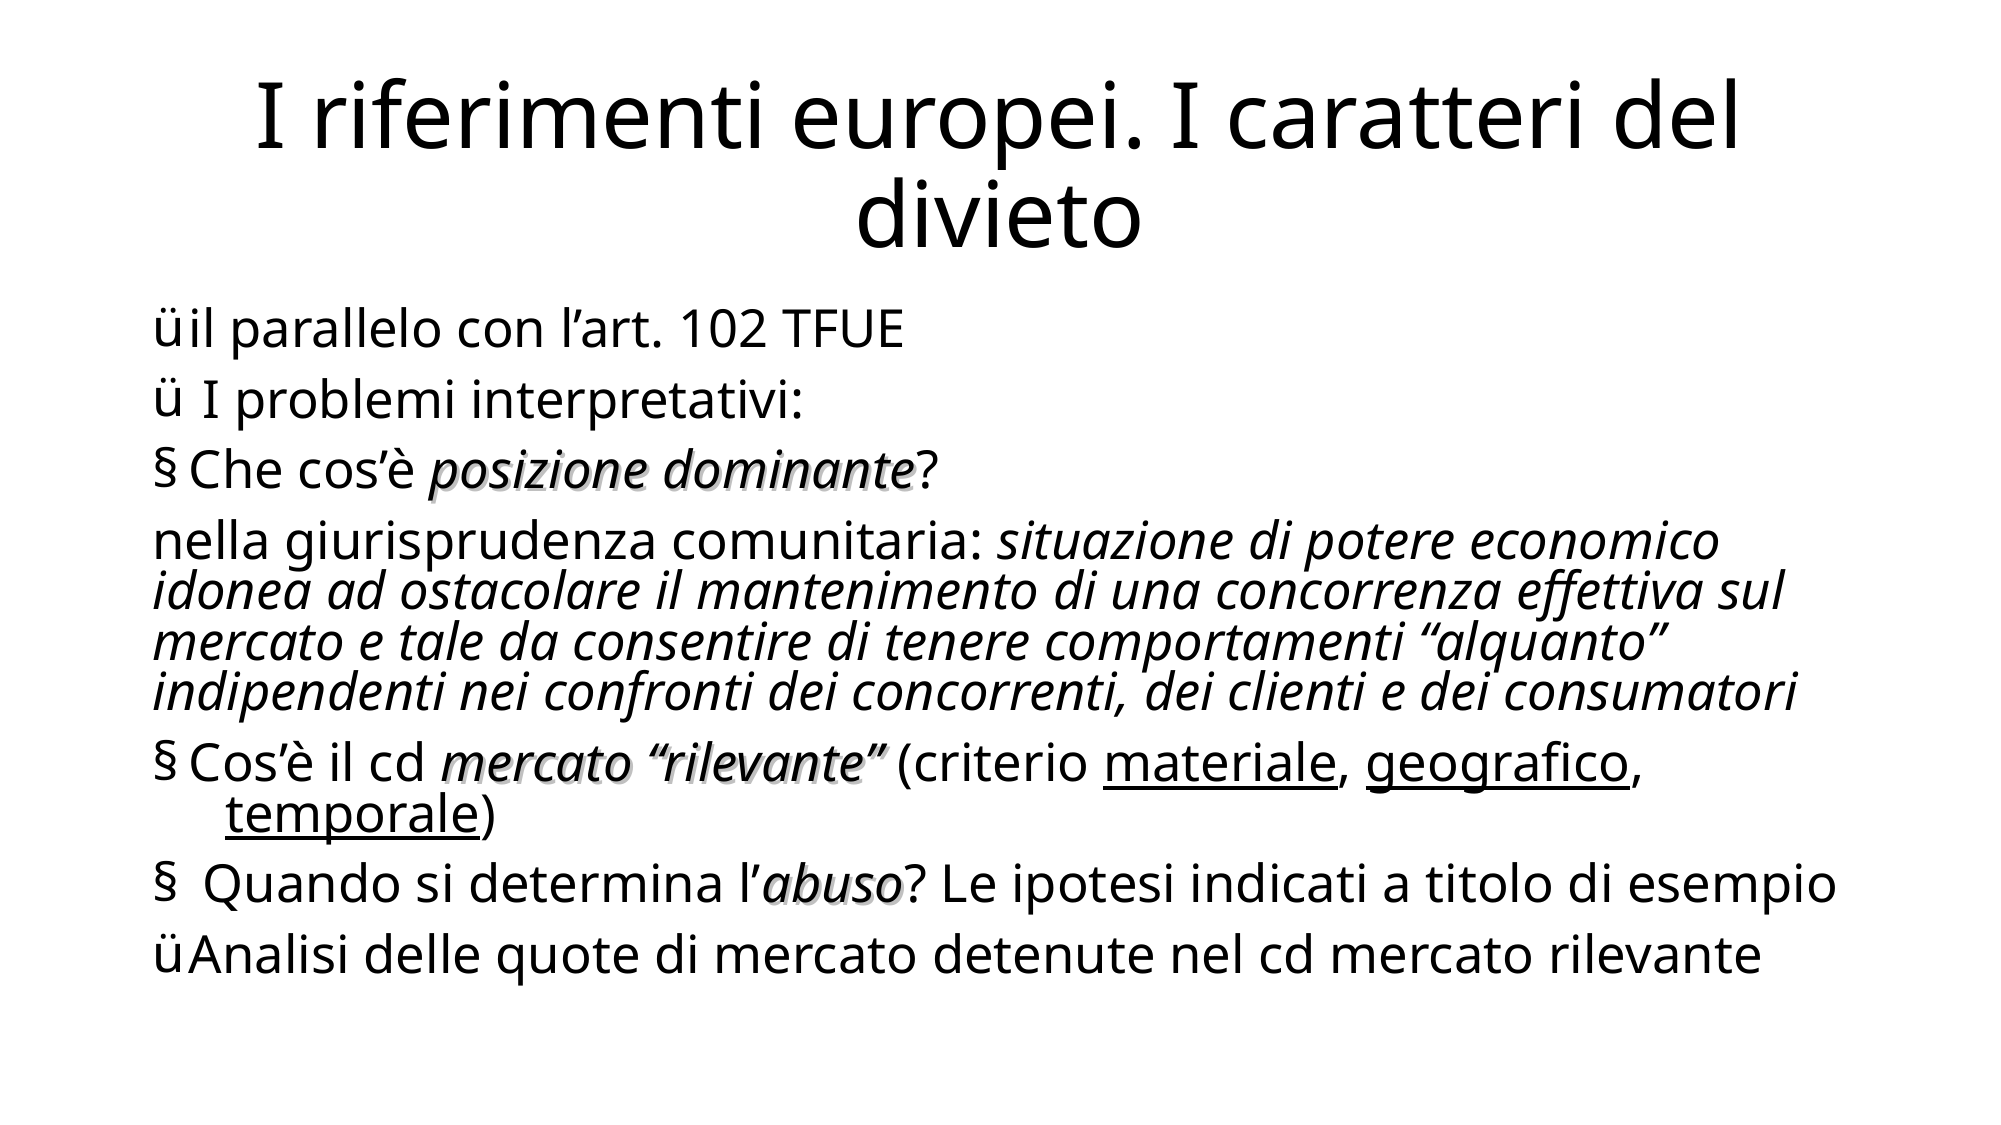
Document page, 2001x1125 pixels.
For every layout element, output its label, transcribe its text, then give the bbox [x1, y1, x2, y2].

list il parallelo con l’art. 102 TFUE I problemi interpretativi: Che cos’è posizione dominante? nella giurisprudenza comunitaria: situazione di potere economico idonea ad ostacolare il mantenimento di una concorrenza effettiva sul mercato e tale da consentire di tenere comportamenti “alquanto” indipendenti nei confronti dei concorrenti, dei clienti e dei consumatori Cos’è il cd mercato “rilevante” (criterio materiale, geografico, temporale) Quando si determina l’abuso? Le ipotesi indicati a titolo di esempio Analisi delle quote di mercato detenute nel cd mercato rilevante [137, 299, 1863, 1014]
title I riferimenti europei. I caratteri del divieto [137, 59, 1863, 278]
